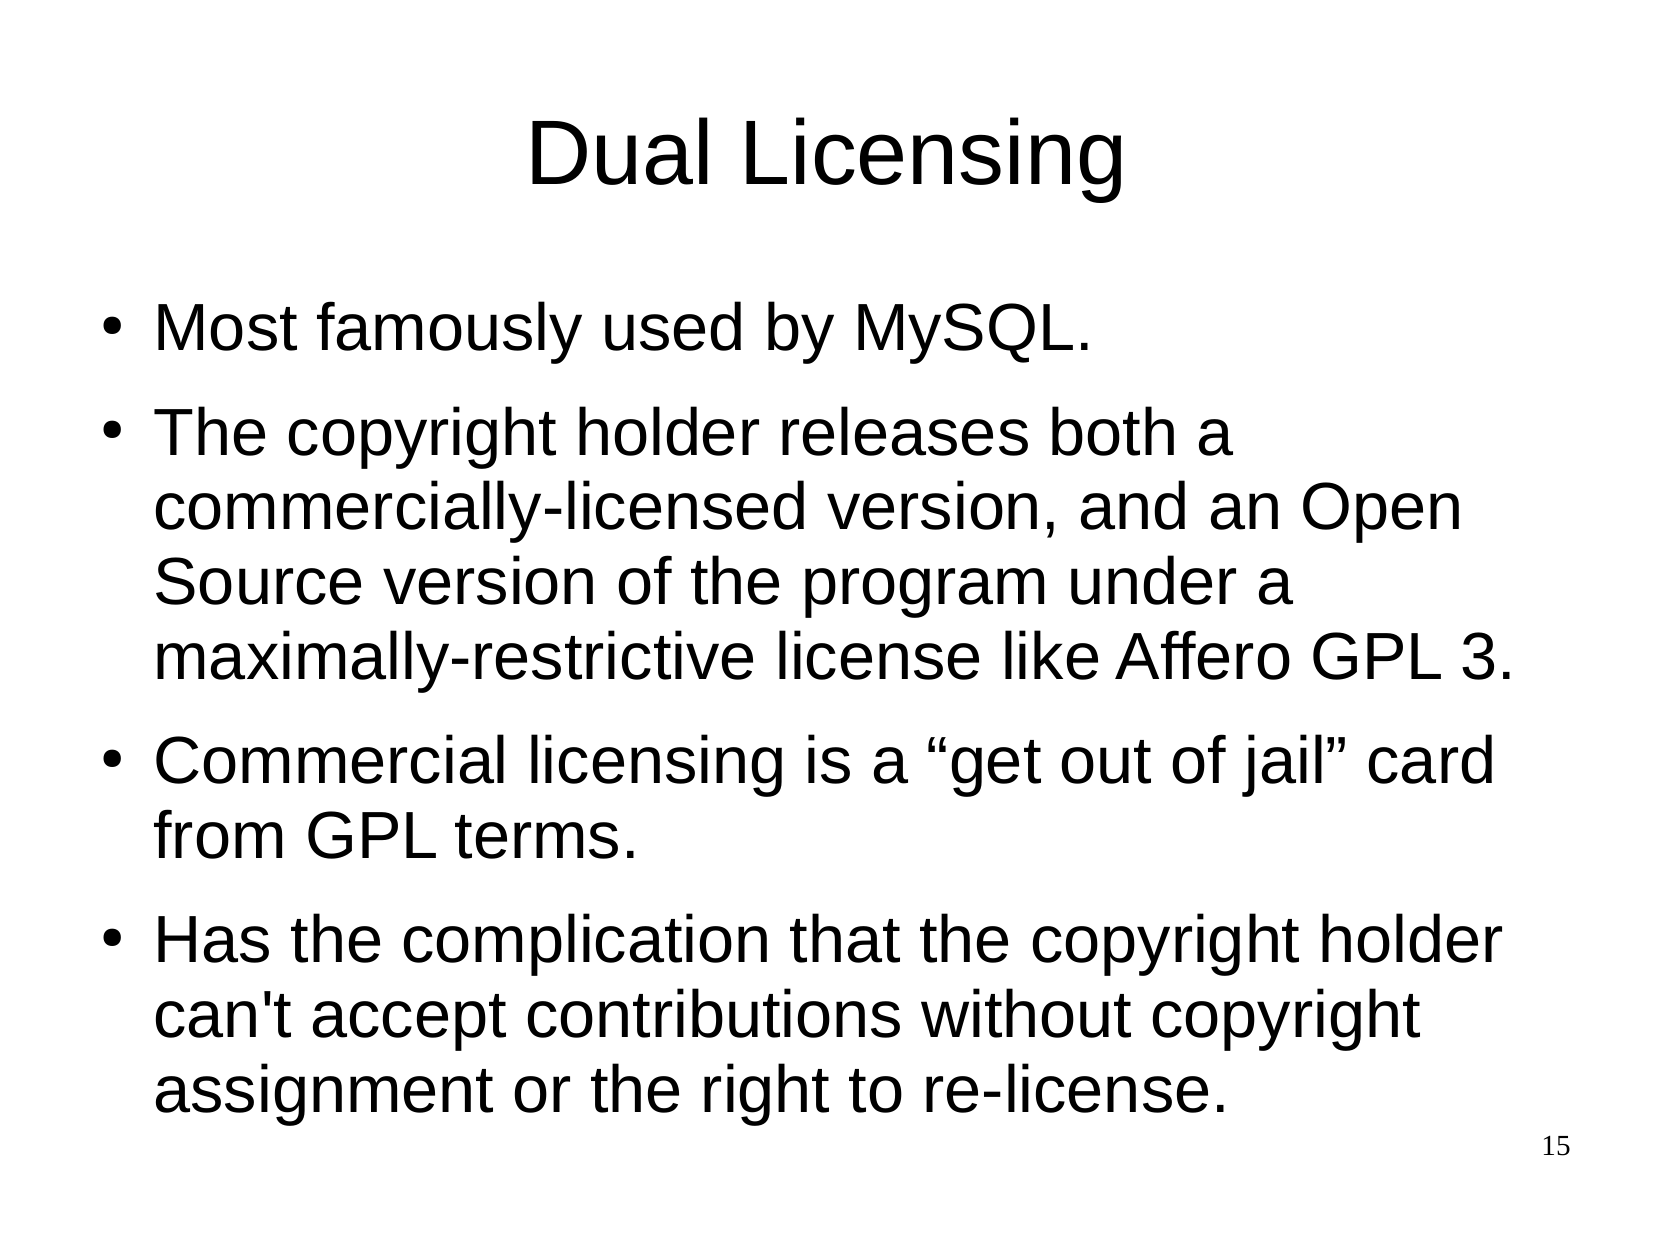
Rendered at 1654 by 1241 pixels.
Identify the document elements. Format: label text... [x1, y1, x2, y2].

list Most famously used by MySQL. The copyright holder releases both a commercially-licensed version, and an Open Source version of the program under a maximally-restrictive license like Affero GPL 3. Commercial licensing is a “get out of jail” card from GPL terms. Has the complication that the copyright holder can't accept contributions without copyright assignment or the right to re-license. [82, 290, 1571, 1127]
title Dual Licensing [82, 56, 1571, 250]
